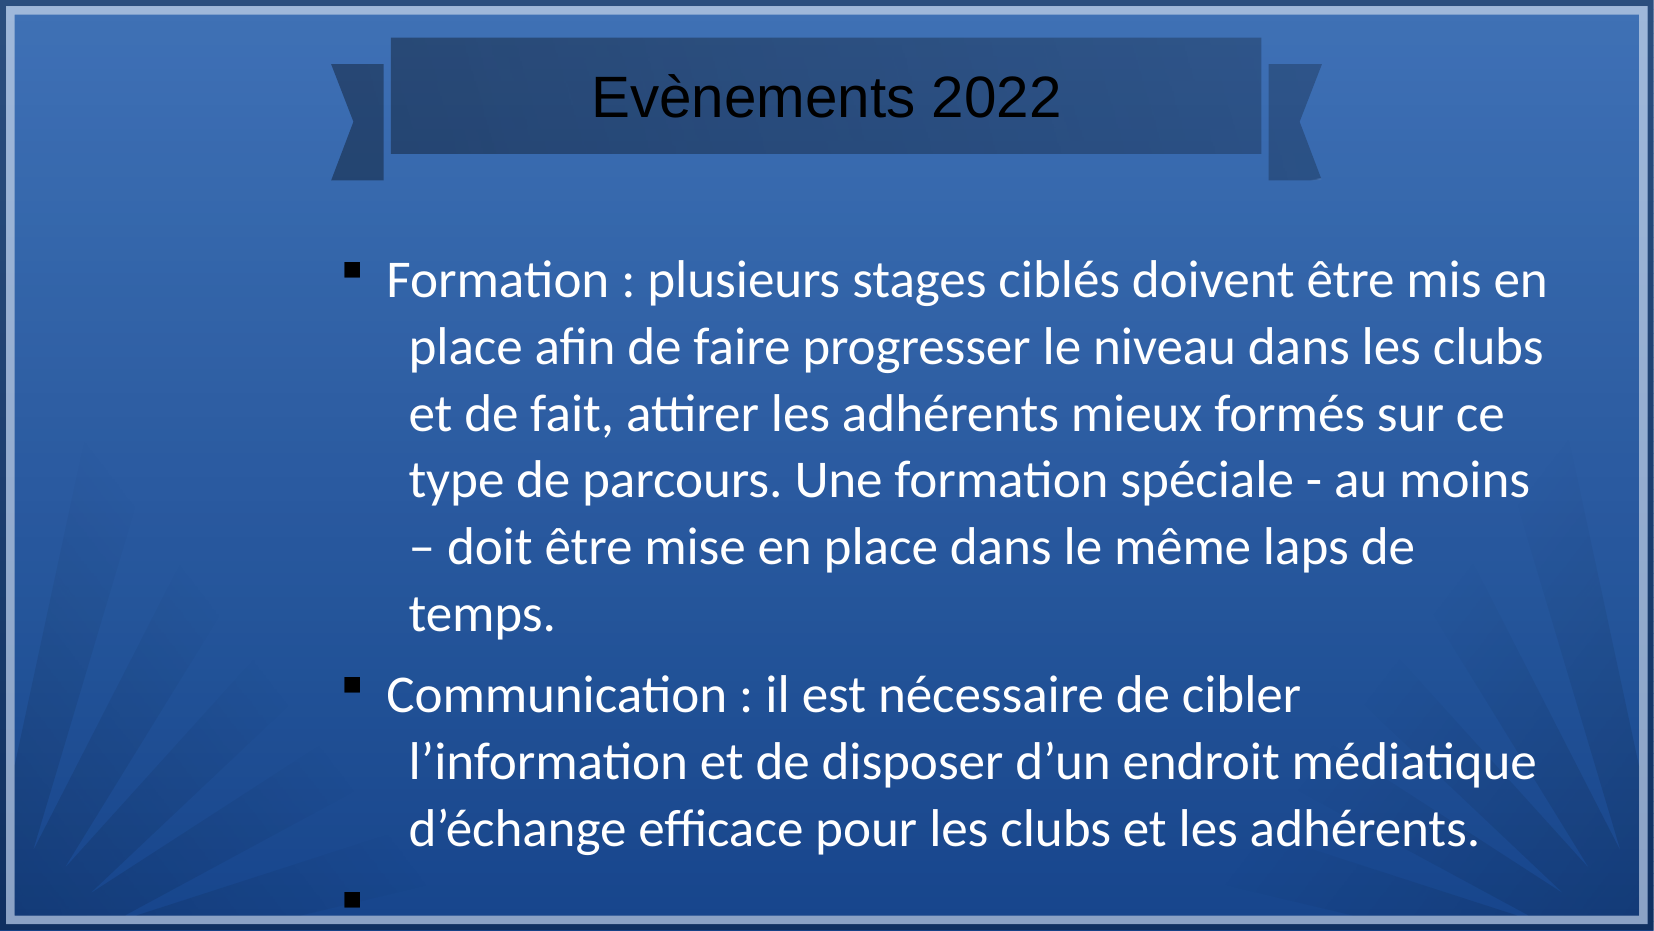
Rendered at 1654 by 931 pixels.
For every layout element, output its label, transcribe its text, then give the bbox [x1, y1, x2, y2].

list Formation : plusieurs stages ciblés doivent être mis en place afin de faire progresser le niveau dans les clubs et de fait, attirer les adhérents mieux formés sur ce type de parcours. Une formation spéciale - au moins – doit être mise en place dans le même laps de temps. Communication : il est nécessaire de cibler l’information et de disposer d’un endroit médiatique d’échange efficace pour les clubs et les adhérents. [67, 187, 1556, 911]
title Evènements 2022 [389, 59, 1264, 130]
